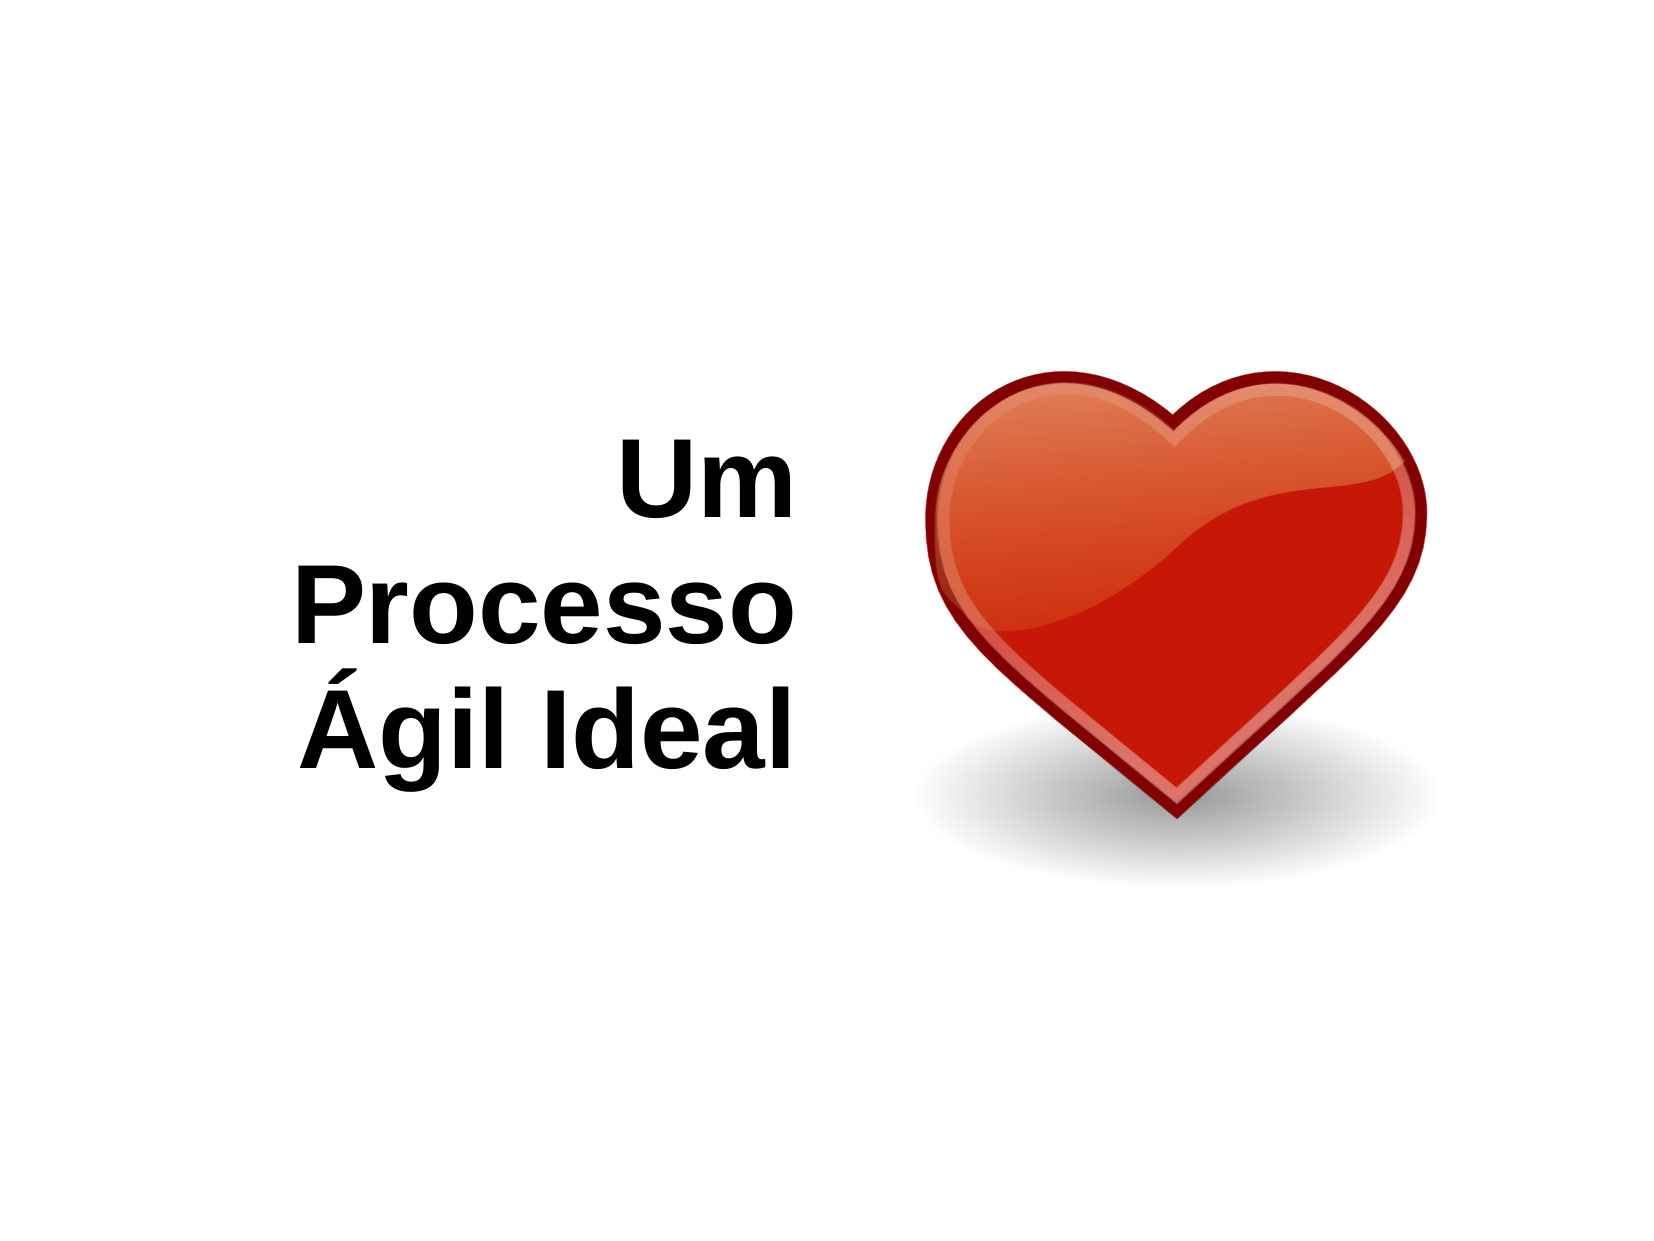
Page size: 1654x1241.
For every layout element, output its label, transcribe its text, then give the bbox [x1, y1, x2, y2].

picture [871, 309, 1477, 916]
title Um Processo Ágil Ideal [82, 27, 798, 1182]
